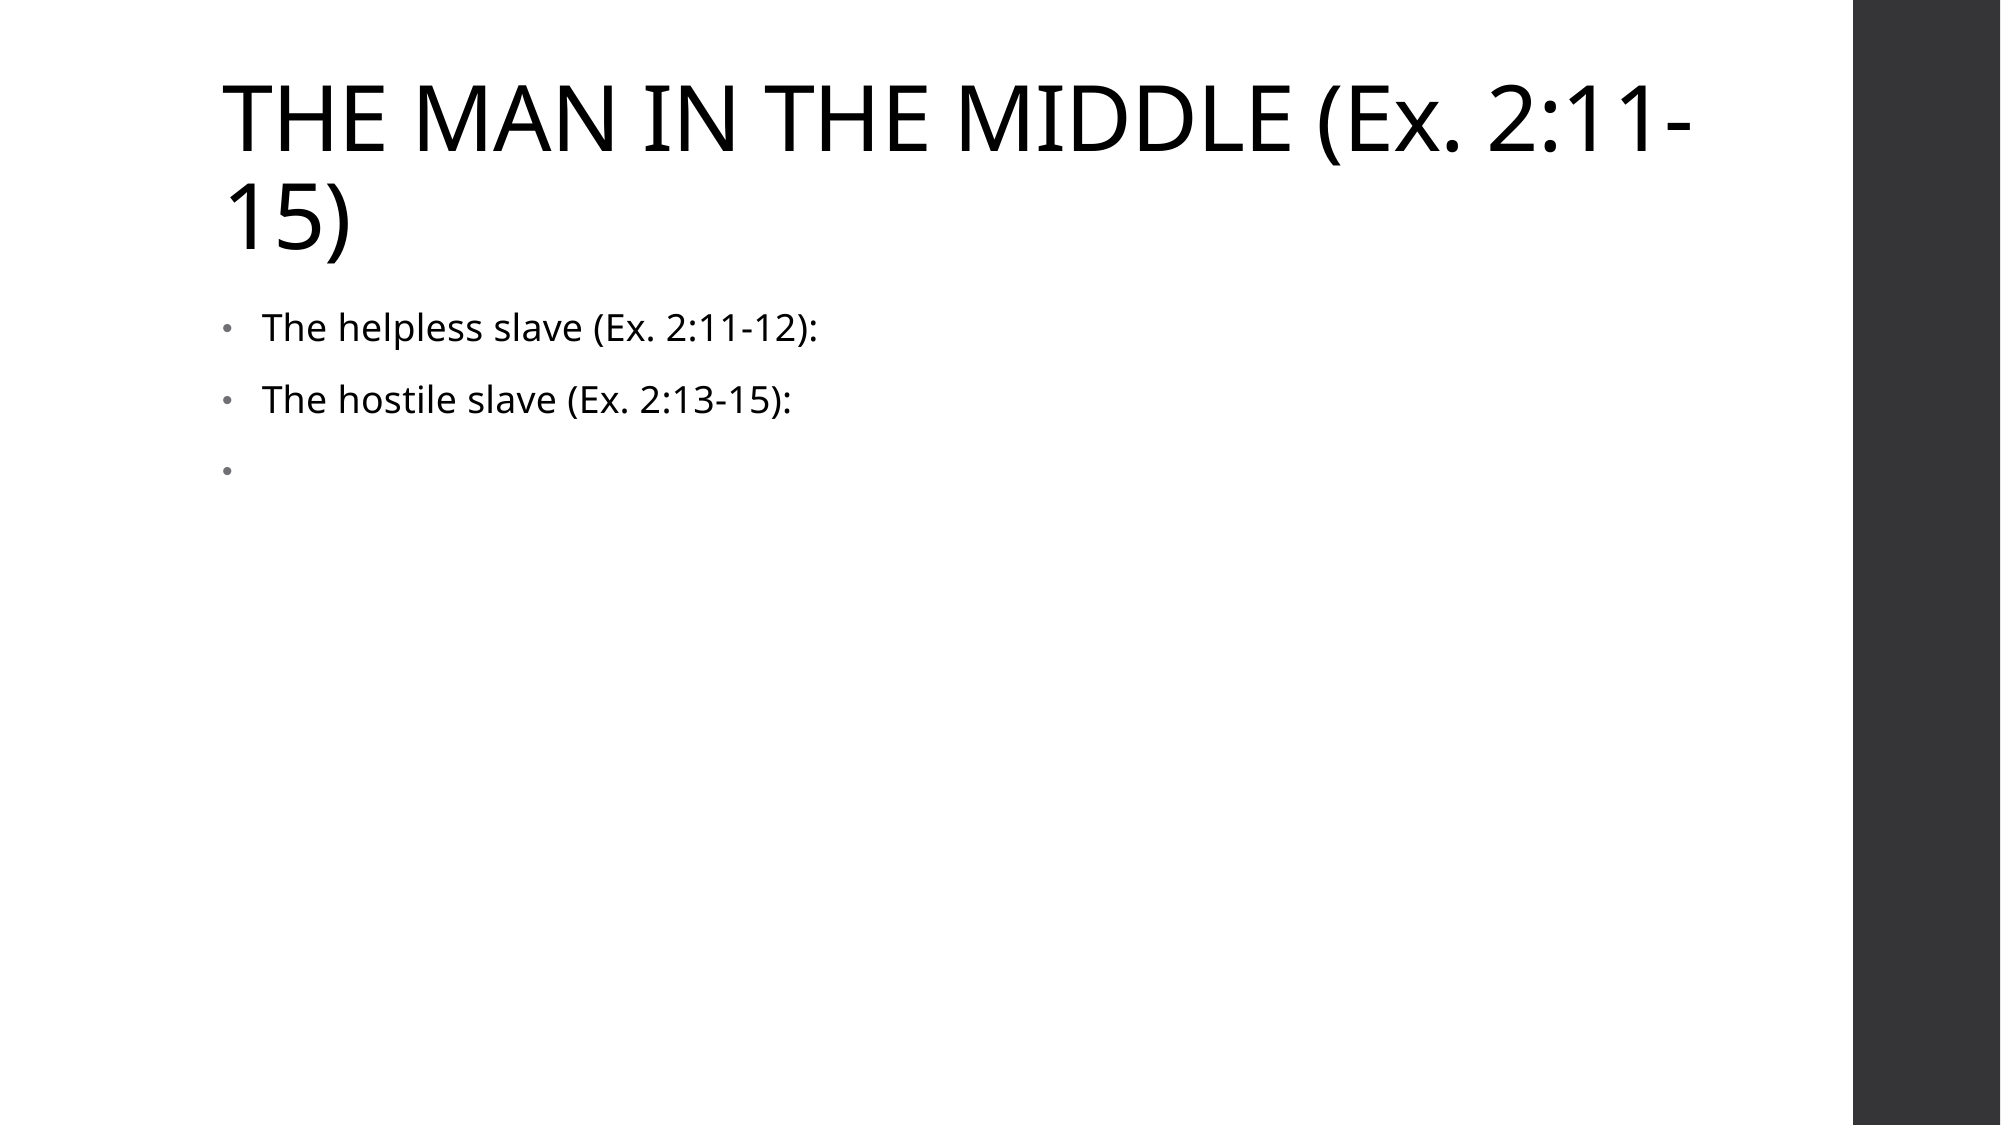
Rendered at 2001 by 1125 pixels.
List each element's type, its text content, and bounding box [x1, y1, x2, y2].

title THE MAN IN THE MIDDLE (Ex. 2:11-15) [206, 60, 1797, 278]
list The helpless slave (Ex. 2:11-12): The hostile slave (Ex. 2:13-15): [206, 299, 1617, 1014]
